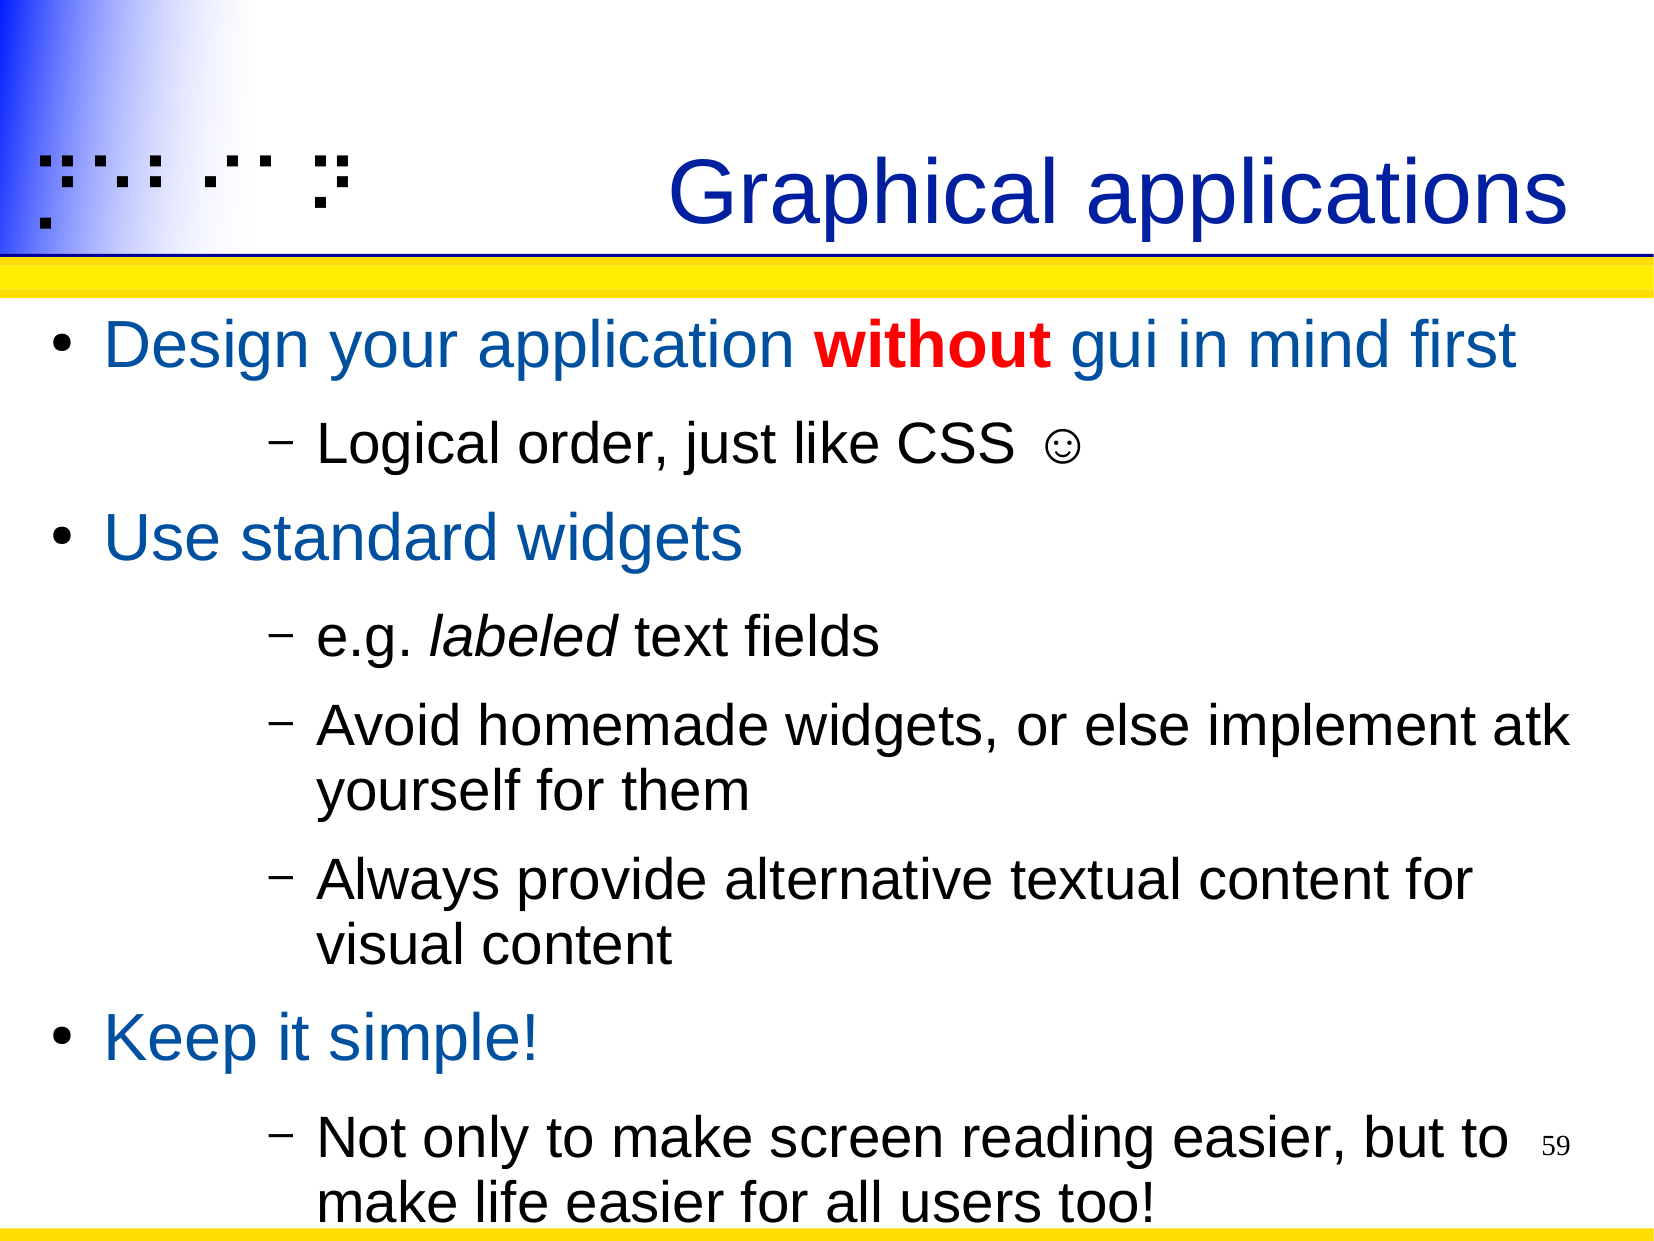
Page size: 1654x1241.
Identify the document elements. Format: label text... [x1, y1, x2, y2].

title Graphical applications [372, 134, 1571, 250]
list Design your application without gui in mind first Logical order, just like CSS ☺ Use standard widgets e.g. labeled text fields Avoid homemade widgets, or else implement atk yourself for them Always provide alternative textual content for visual content Keep it simple! Not only to make screen reading easier, but to make life easier for all users too! [32, 307, 1622, 1235]
